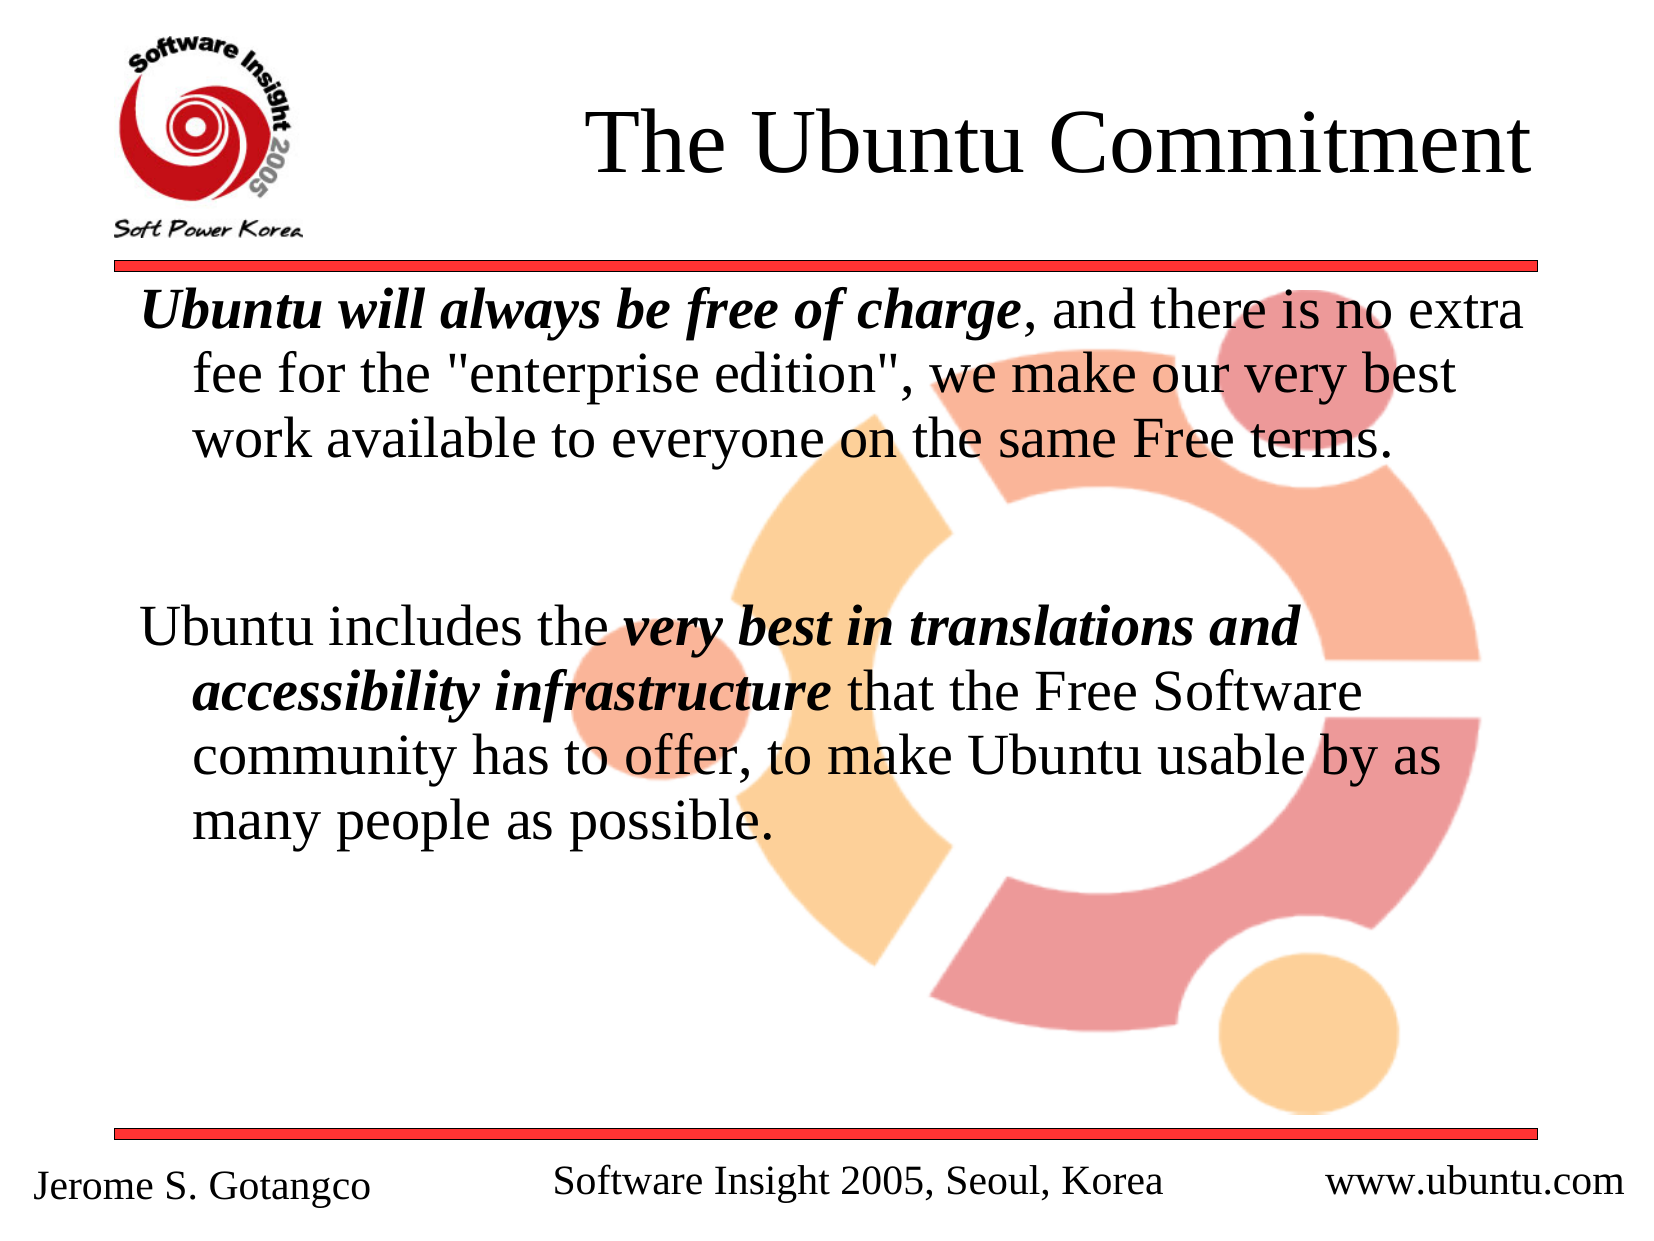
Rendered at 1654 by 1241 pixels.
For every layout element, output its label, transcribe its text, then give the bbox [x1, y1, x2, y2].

list Ubuntu will always be free of charge, and there is no extra fee for the "enterprise edition", we make our very best work available to everyone on the same Free terms. Ubuntu includes the very best in translations and accessibility infrastructure that the Free Software community has to offer, to make Ubuntu usable by as many people as possible. [121, 276, 1534, 1127]
title The Ubuntu Commitment [334, 37, 1534, 246]
picture [114, 36, 303, 238]
